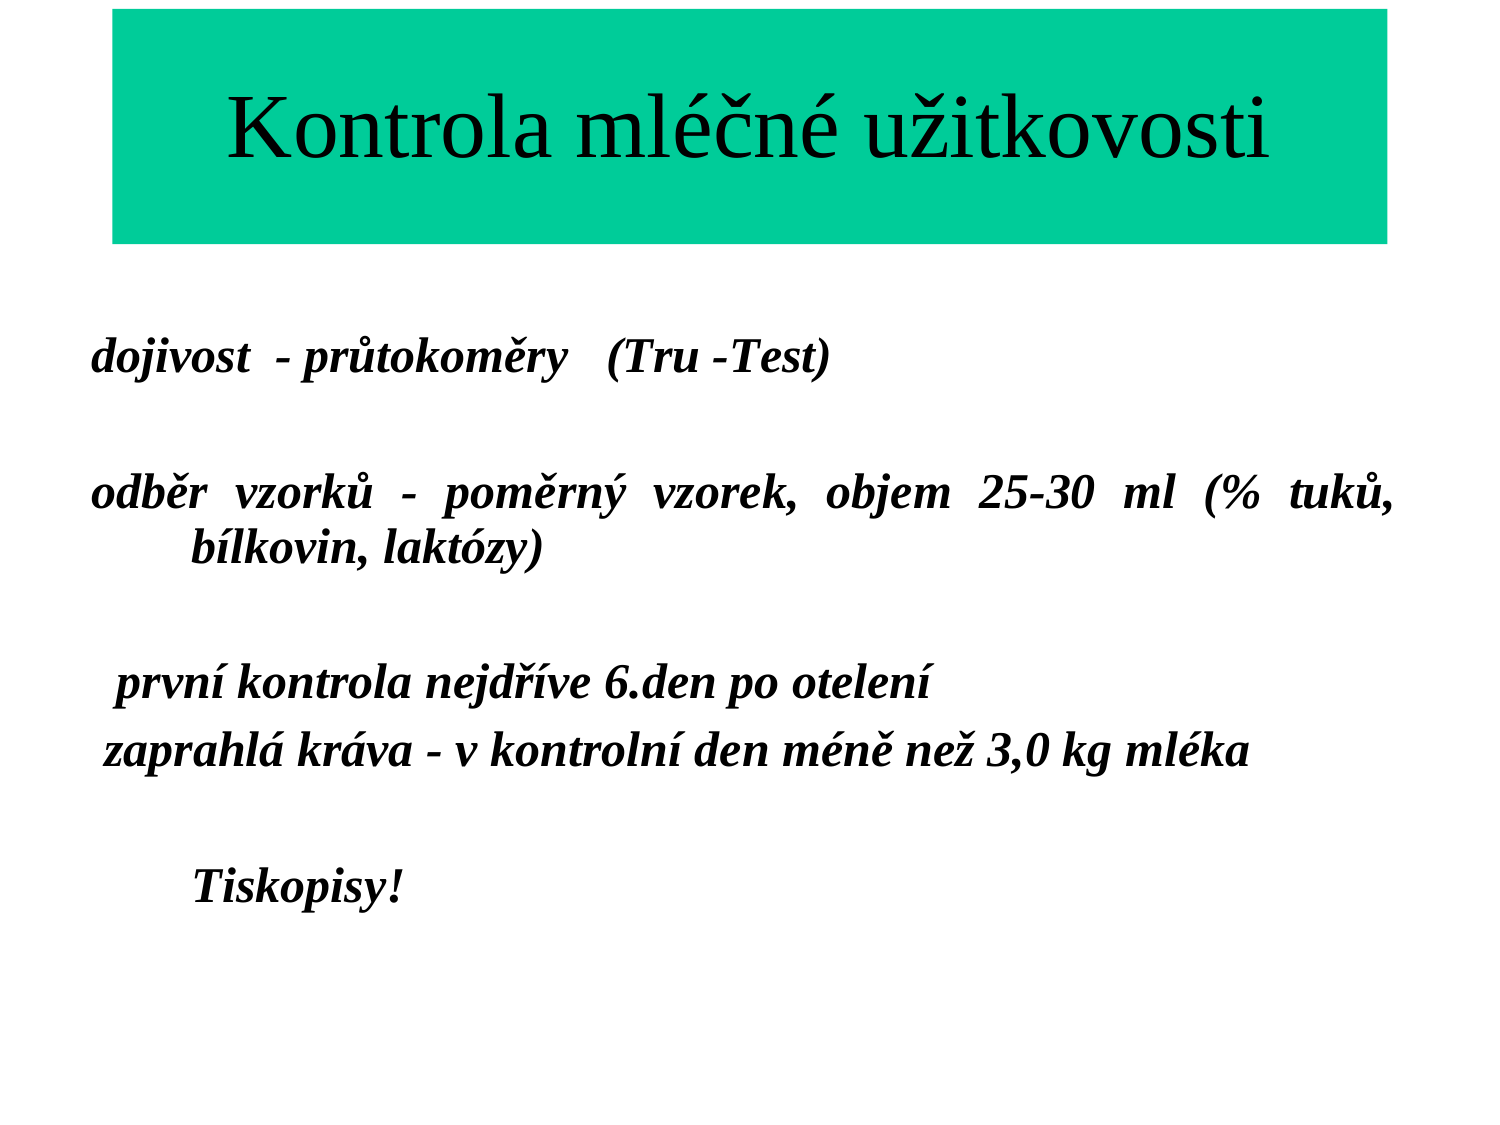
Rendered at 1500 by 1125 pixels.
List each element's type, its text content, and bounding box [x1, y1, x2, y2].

title Kontrola mléčné užitkovosti [112, 8, 1388, 243]
list dojivost - průtokoměry (Tru -Test) odběr vzorků - poměrný vzorek, objem 25-30 ml (% tuků, bílkovin, laktózy) první kontrola nejdříve 6.den po otelení zaprahlá kráva - v kontrolní den méně než 3,0 kg mléka Tiskopisy! [76, 243, 1412, 1101]
